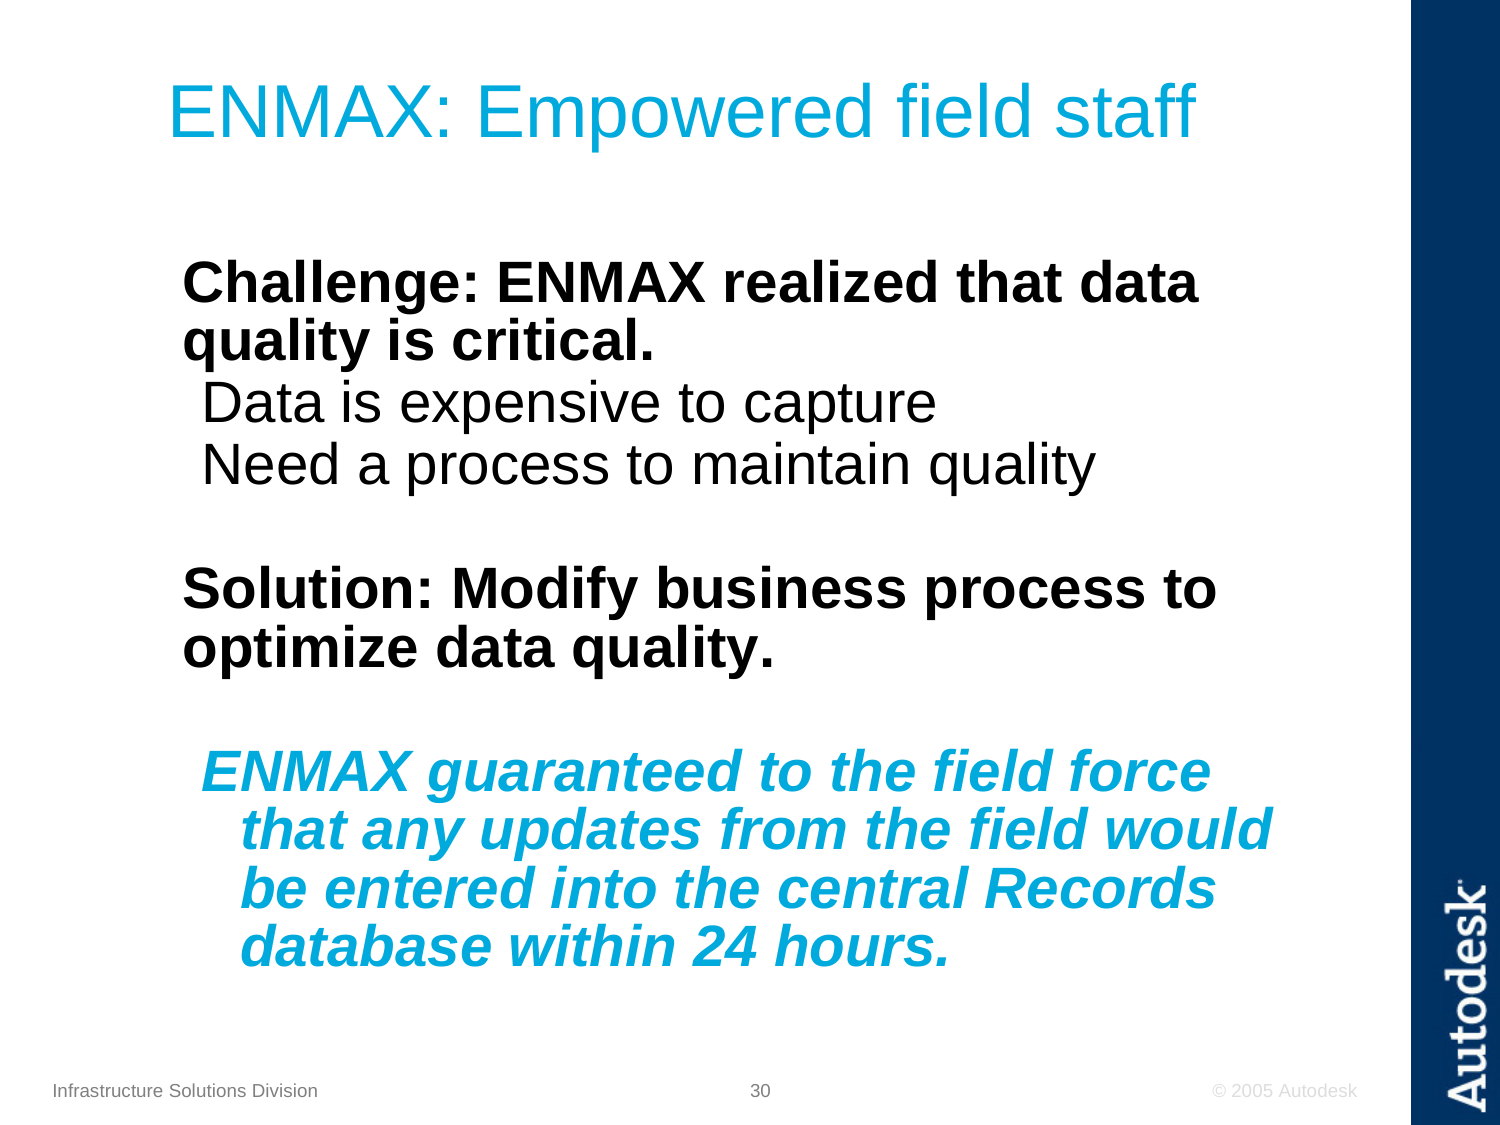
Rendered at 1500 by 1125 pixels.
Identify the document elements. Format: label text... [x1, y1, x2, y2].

picture [1411, 0, 1500, 1125]
title ENMAX: Empowered field staff [52, 22, 1313, 210]
list Challenge: ENMAX realized that data quality is critical. Data is expensive to capture Need a process to maintain quality Solution: Modify business process to optimize data quality. ENMAX guaranteed to the field force that any updates from the field would be entered into the central Records database within 24 hours. [183, 255, 1313, 1074]
